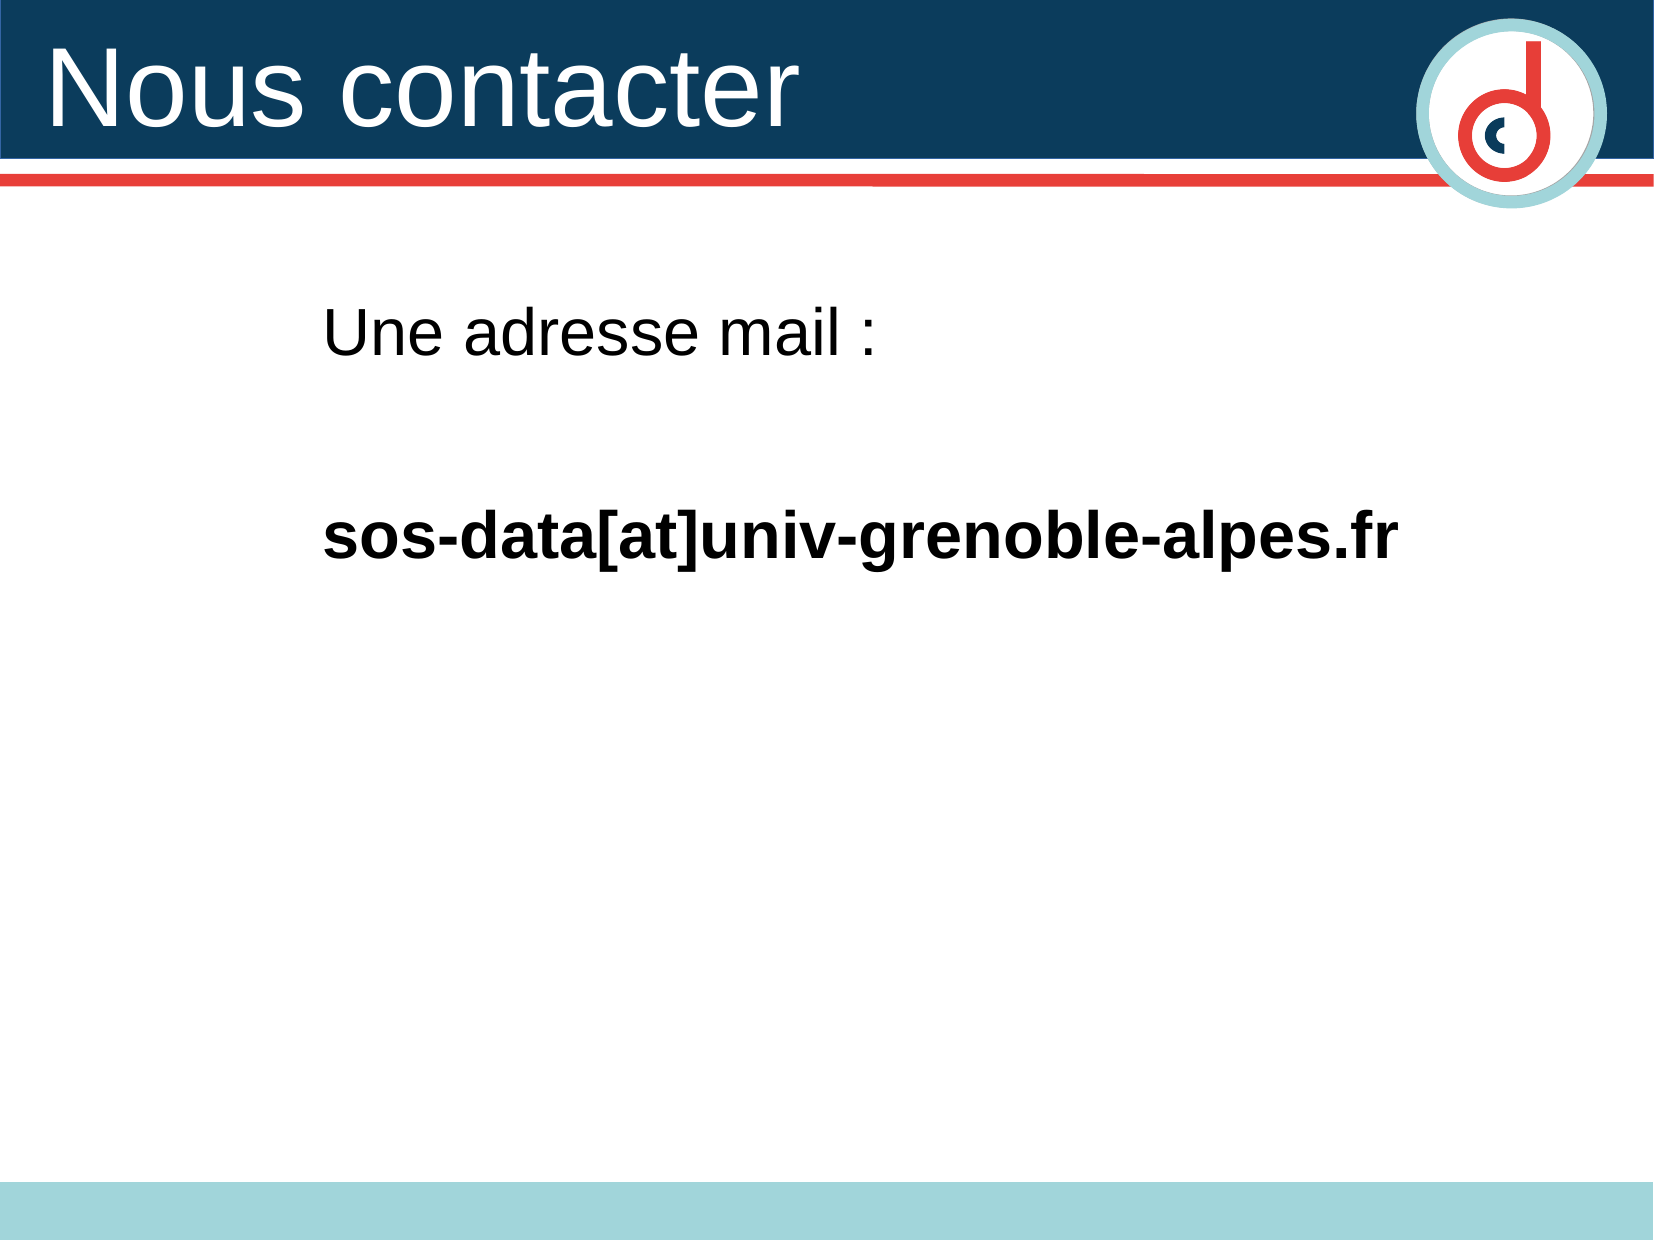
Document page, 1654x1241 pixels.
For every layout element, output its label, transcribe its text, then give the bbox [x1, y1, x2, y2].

title Nous contacter [29, 11, 1424, 159]
list Une adresse mail : sos-data[at]univ-grenoble-alpes.fr [82, 290, 1571, 1010]
